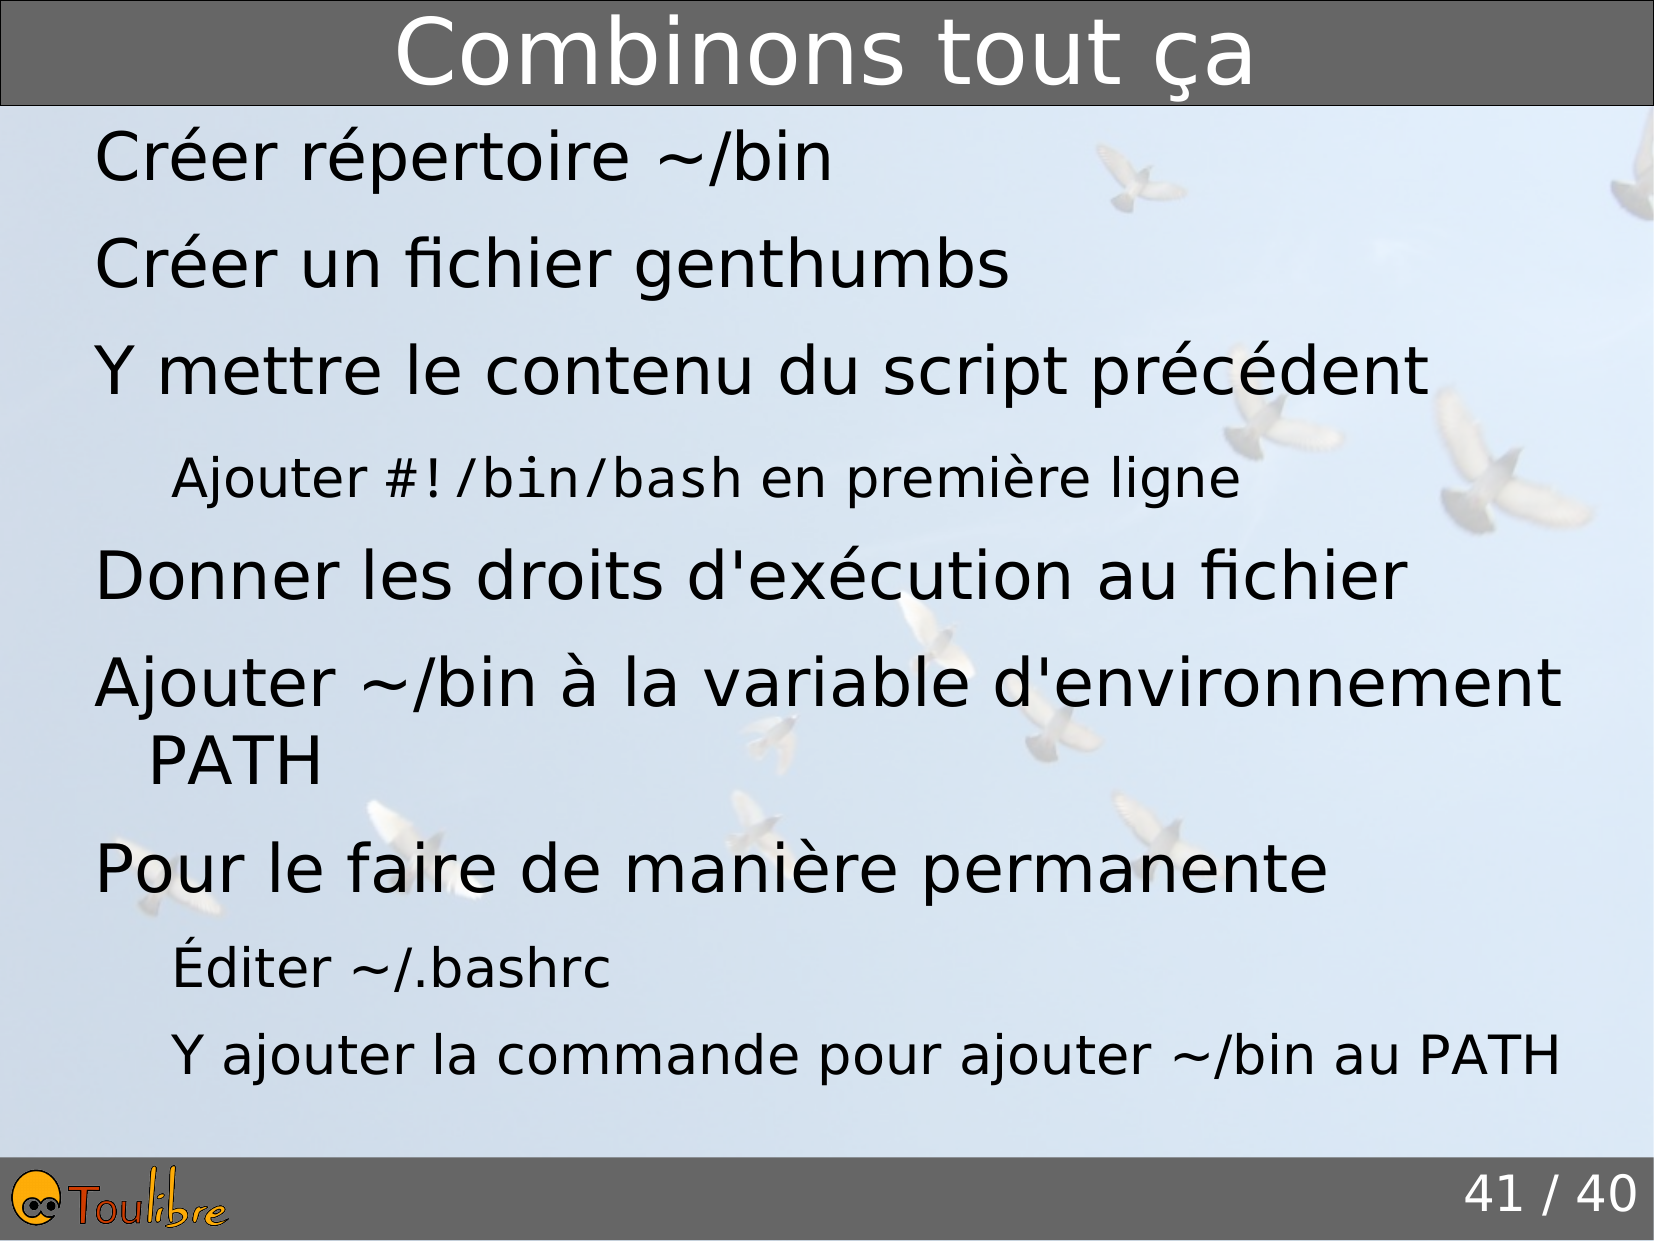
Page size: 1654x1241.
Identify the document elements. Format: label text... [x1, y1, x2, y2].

title Combinons tout ça [0, 0, 1654, 107]
picture [11, 1165, 229, 1228]
list Créer répertoire ~/bin Créer un fichier genthumbs Y mettre le contenu du script précédent Ajouter #!/bin/bash en première ligne Donner les droits d'exécution au fichier Ajouter ~/bin à la variable d'environnement PATH Pour le faire de manière permanente Éditer ~/.bashrc Y ajouter la commande pour ajouter ~/bin au PATH [76, 118, 1565, 1143]
